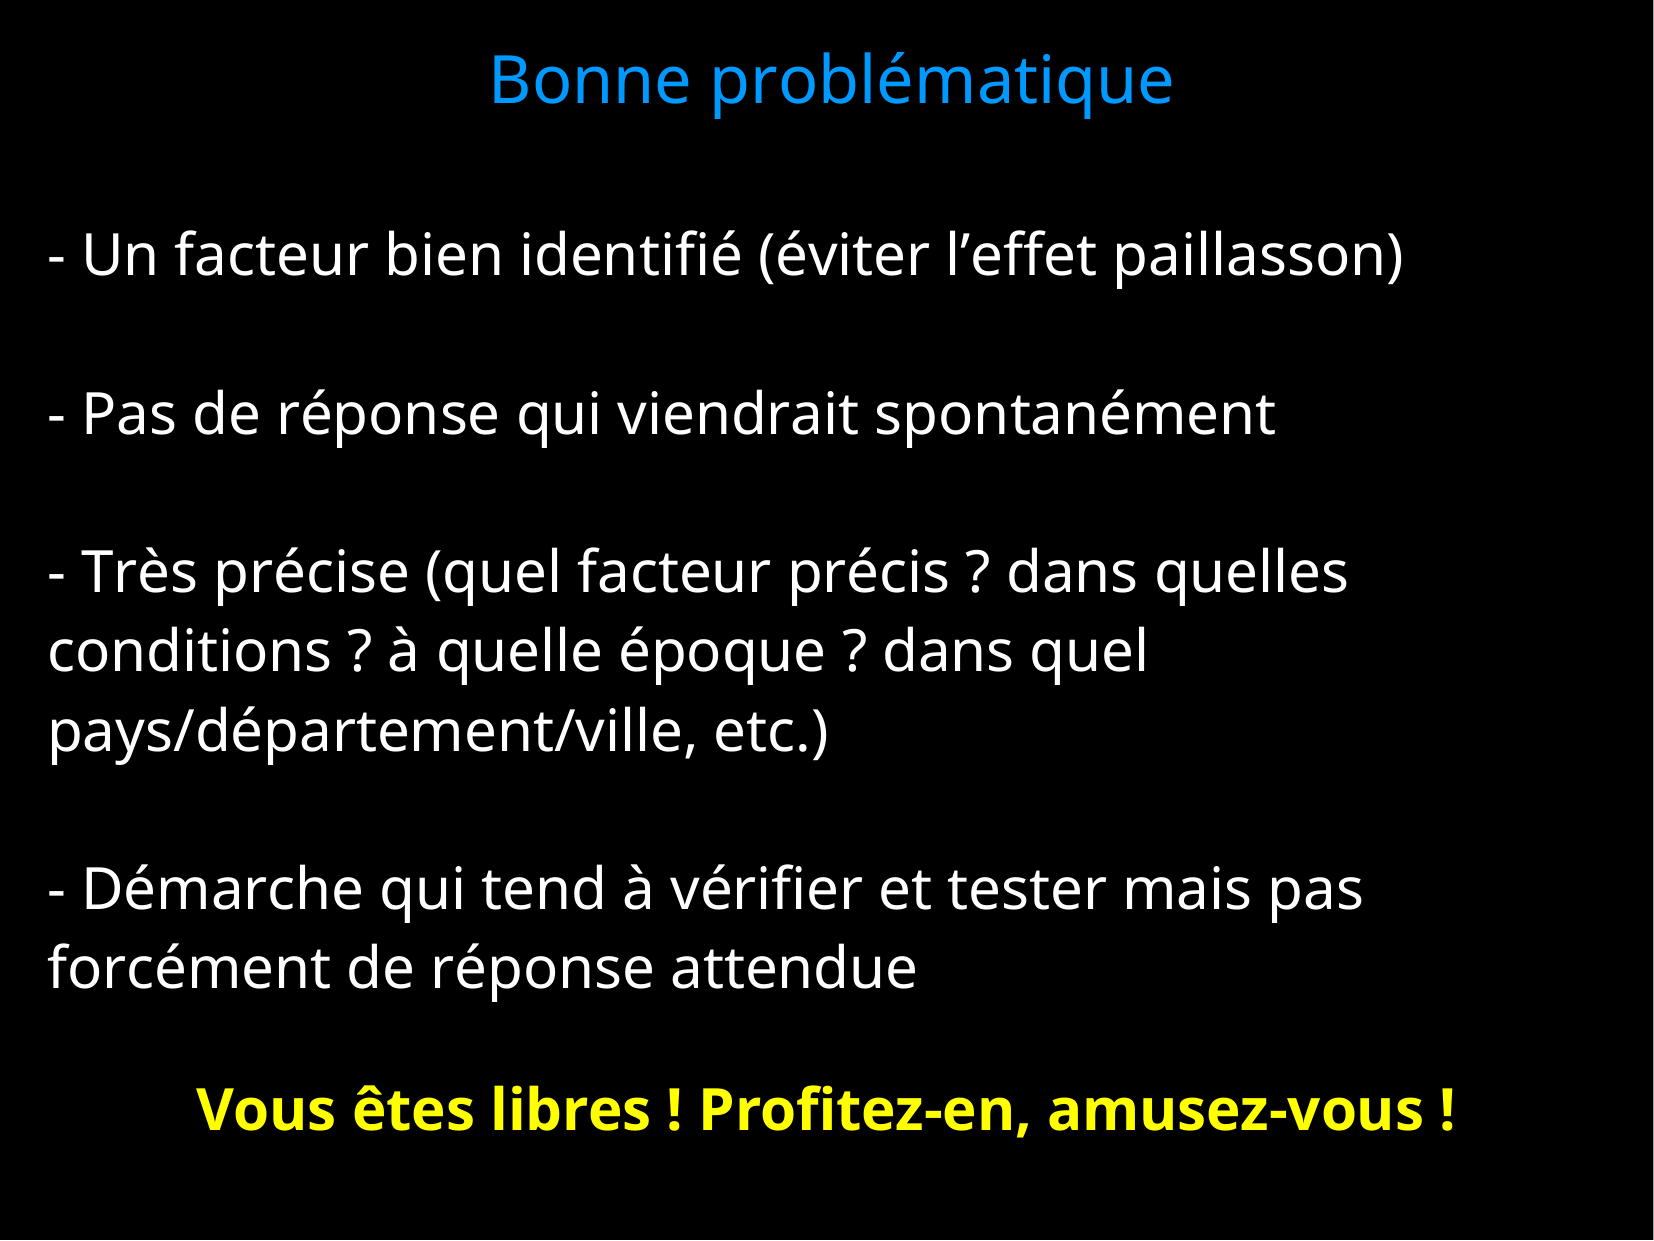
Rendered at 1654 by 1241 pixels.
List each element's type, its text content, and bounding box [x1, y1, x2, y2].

text_box Bonne problématique - Un facteur bien identifié (éviter l’effet paillasson) - Pas de réponse qui viendrait spontanément - Très précise (quel facteur précis ? dans quelles conditions ? à quelle époque ? dans quel pays/département/ville, etc.) - Démarche qui tend à vérifier et tester mais pas forcément de réponse attendue [47, 31, 1619, 863]
text_box Vous êtes libres ! Profitez-en, amusez-vous ! [0, 1060, 1654, 1241]
